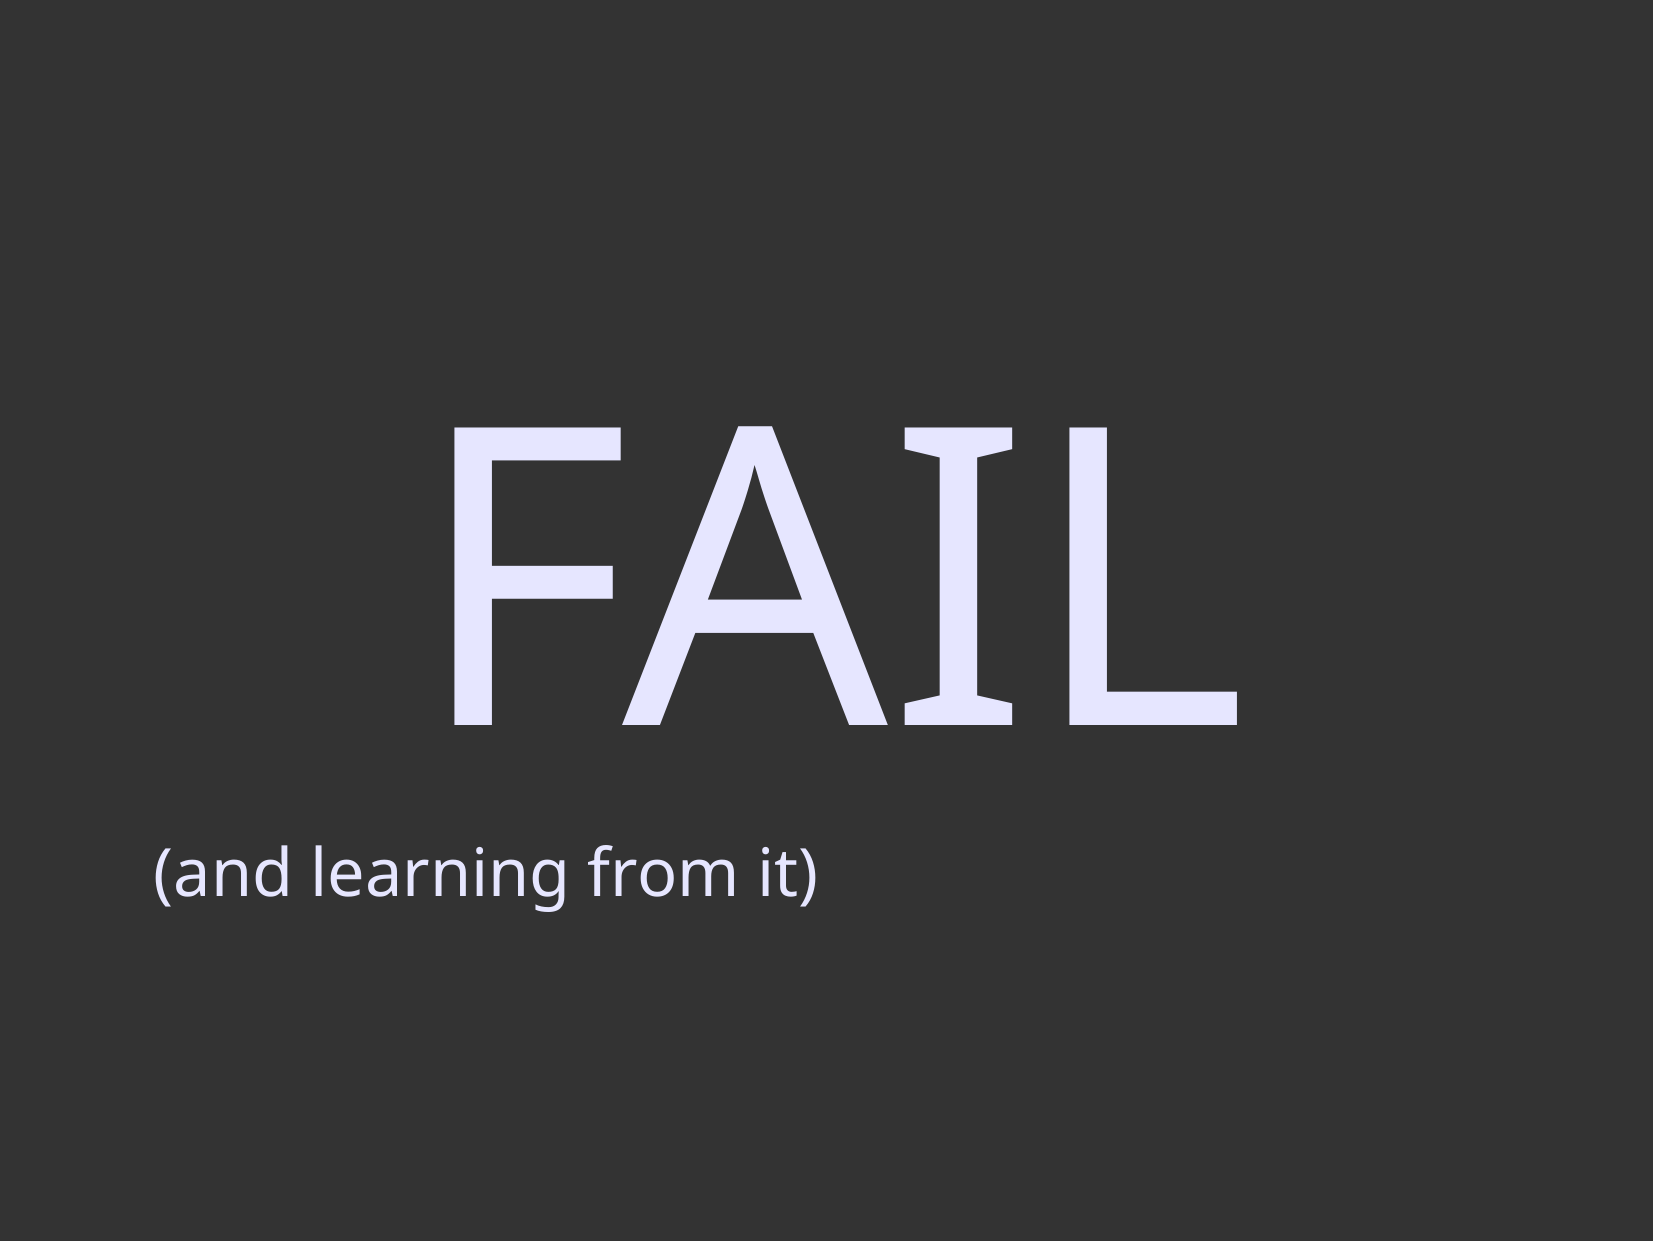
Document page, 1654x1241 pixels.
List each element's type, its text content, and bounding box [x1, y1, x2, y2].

list (and learning from it) [82, 825, 1571, 1110]
title FAIL [87, 278, 1576, 850]
